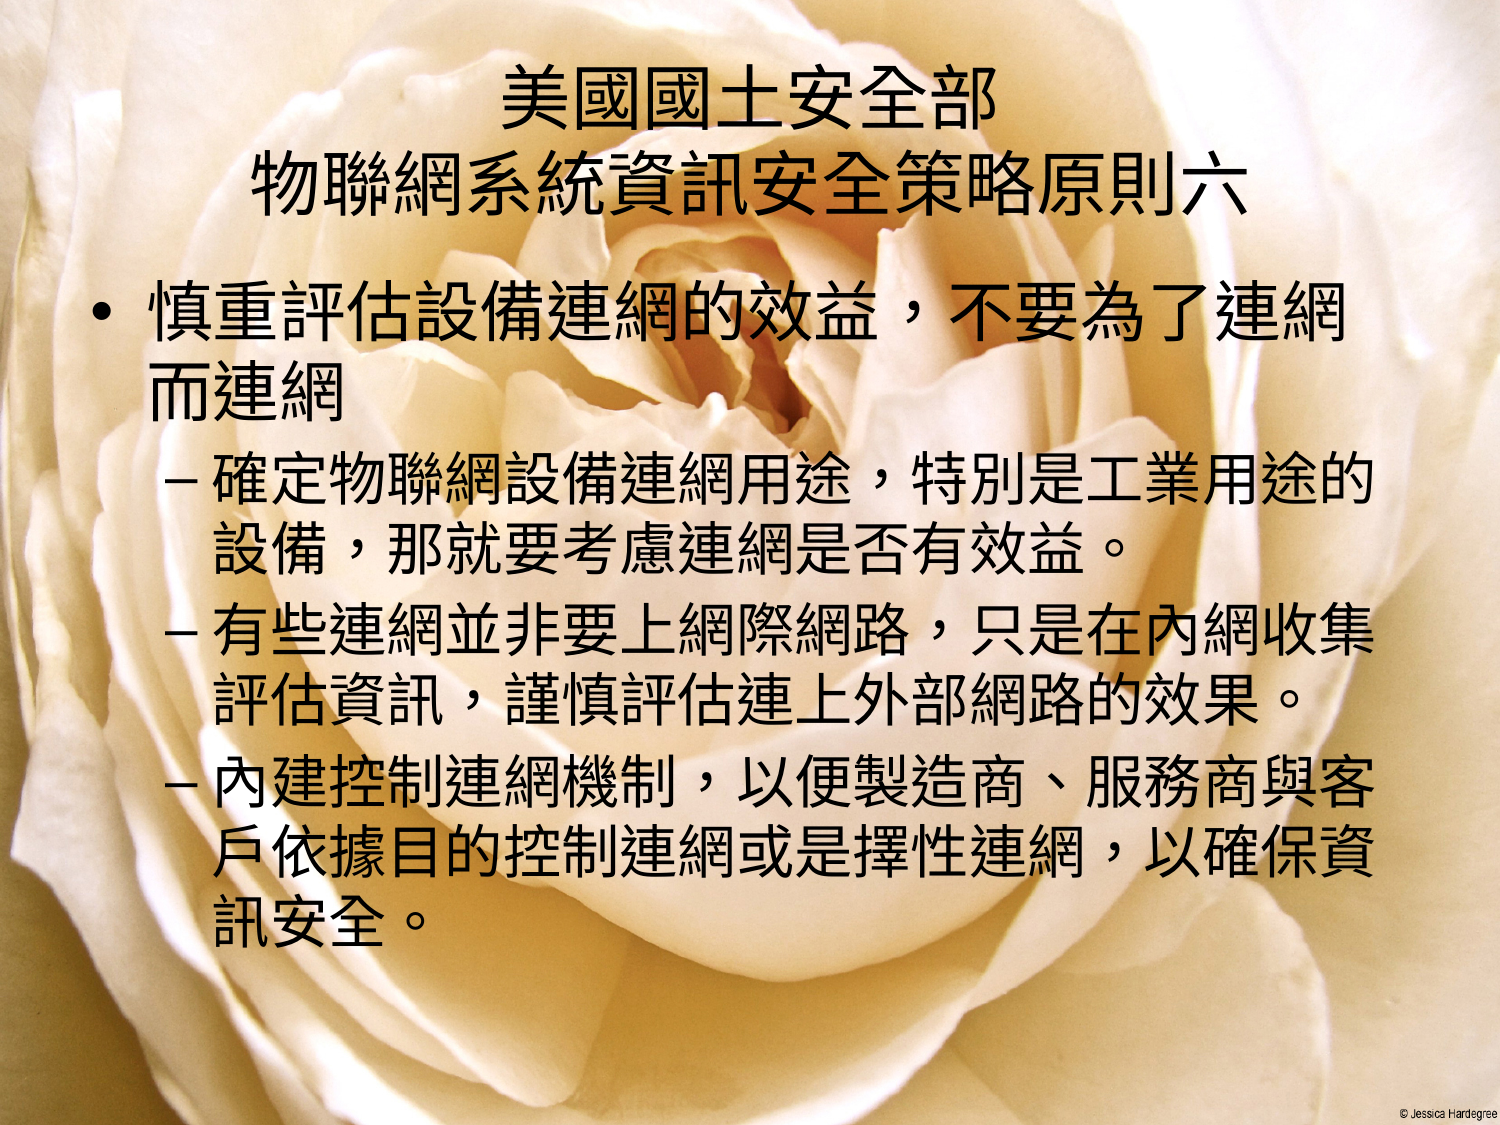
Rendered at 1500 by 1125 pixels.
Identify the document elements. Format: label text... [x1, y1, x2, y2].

list 慎重評估設備連網的效益，不要為了連網而連網 確定物聯網設備連網用途，特別是工業用途的設備，那就要考慮連網是否有效益。 有些連網並非要上網際網路，只是在內網收集評估資訊，謹慎評估連上外部網路的效果。 內建控制連網機制，以便製造商、服務商與客戶依據目的控制連網或是擇性連網，以確保資訊安全。 [75, 262, 1425, 1005]
picture [0, 0, 1500, 1125]
title 美國國土安全部 物聯網系統資訊安全策略原則六 [75, 45, 1425, 233]
